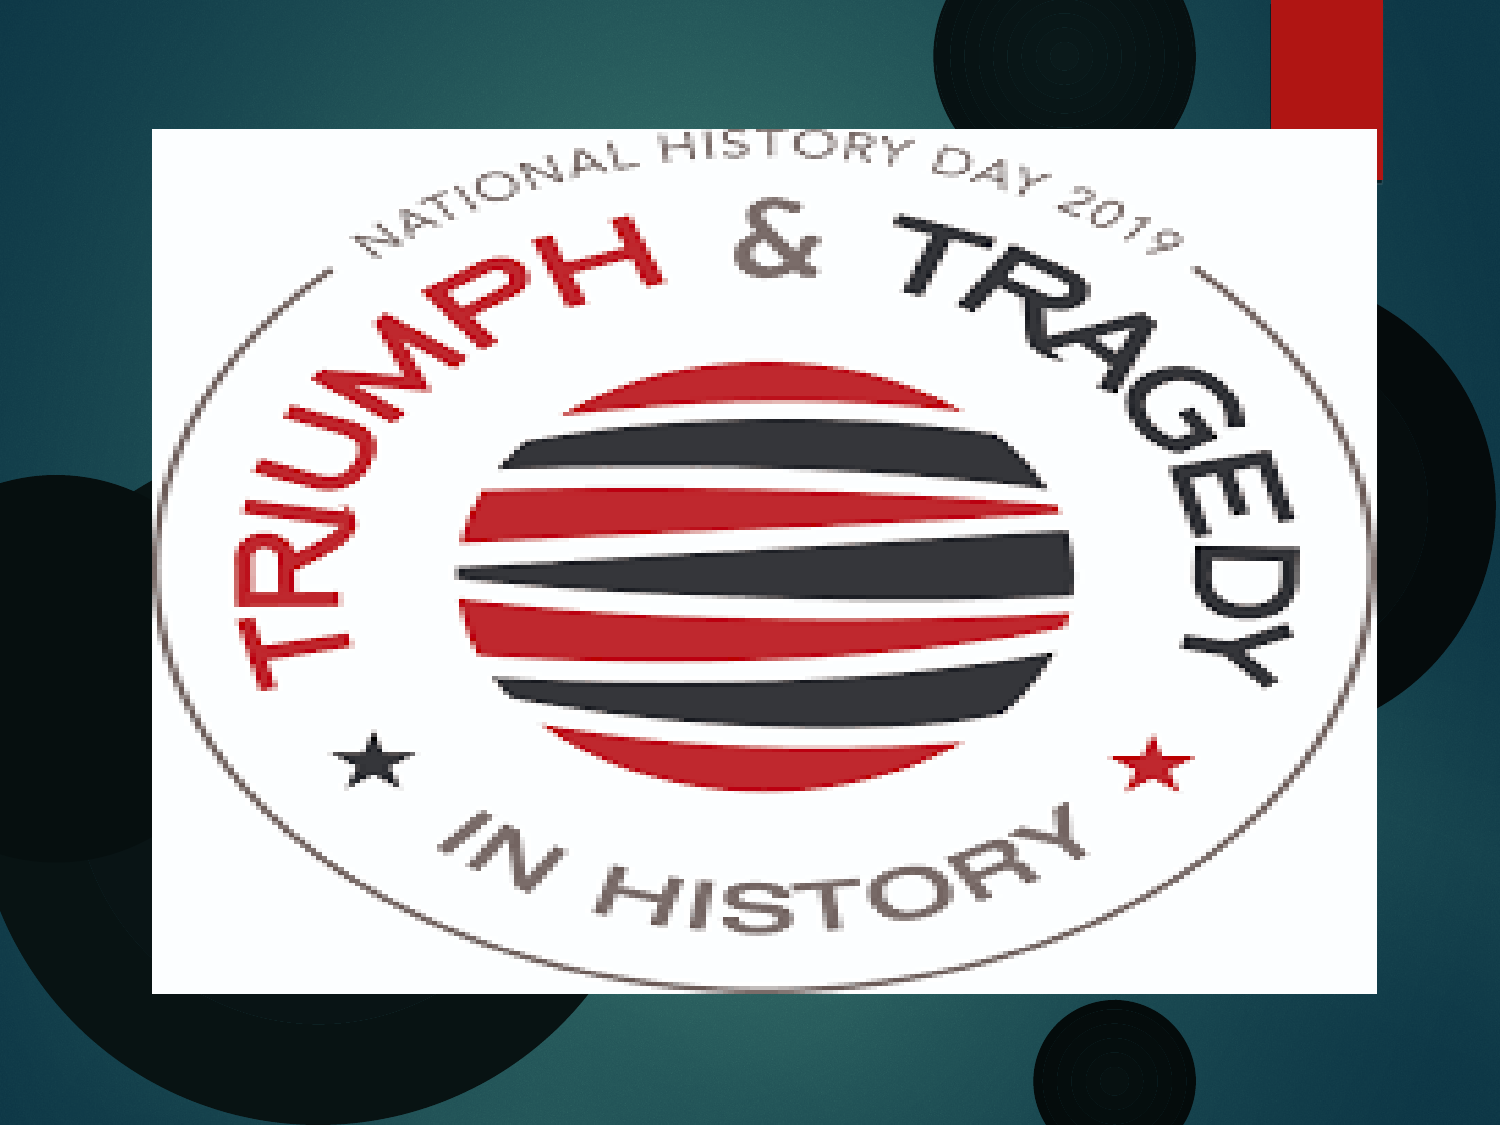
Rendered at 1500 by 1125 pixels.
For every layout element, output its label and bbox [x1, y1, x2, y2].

picture [152, 129, 1377, 995]
